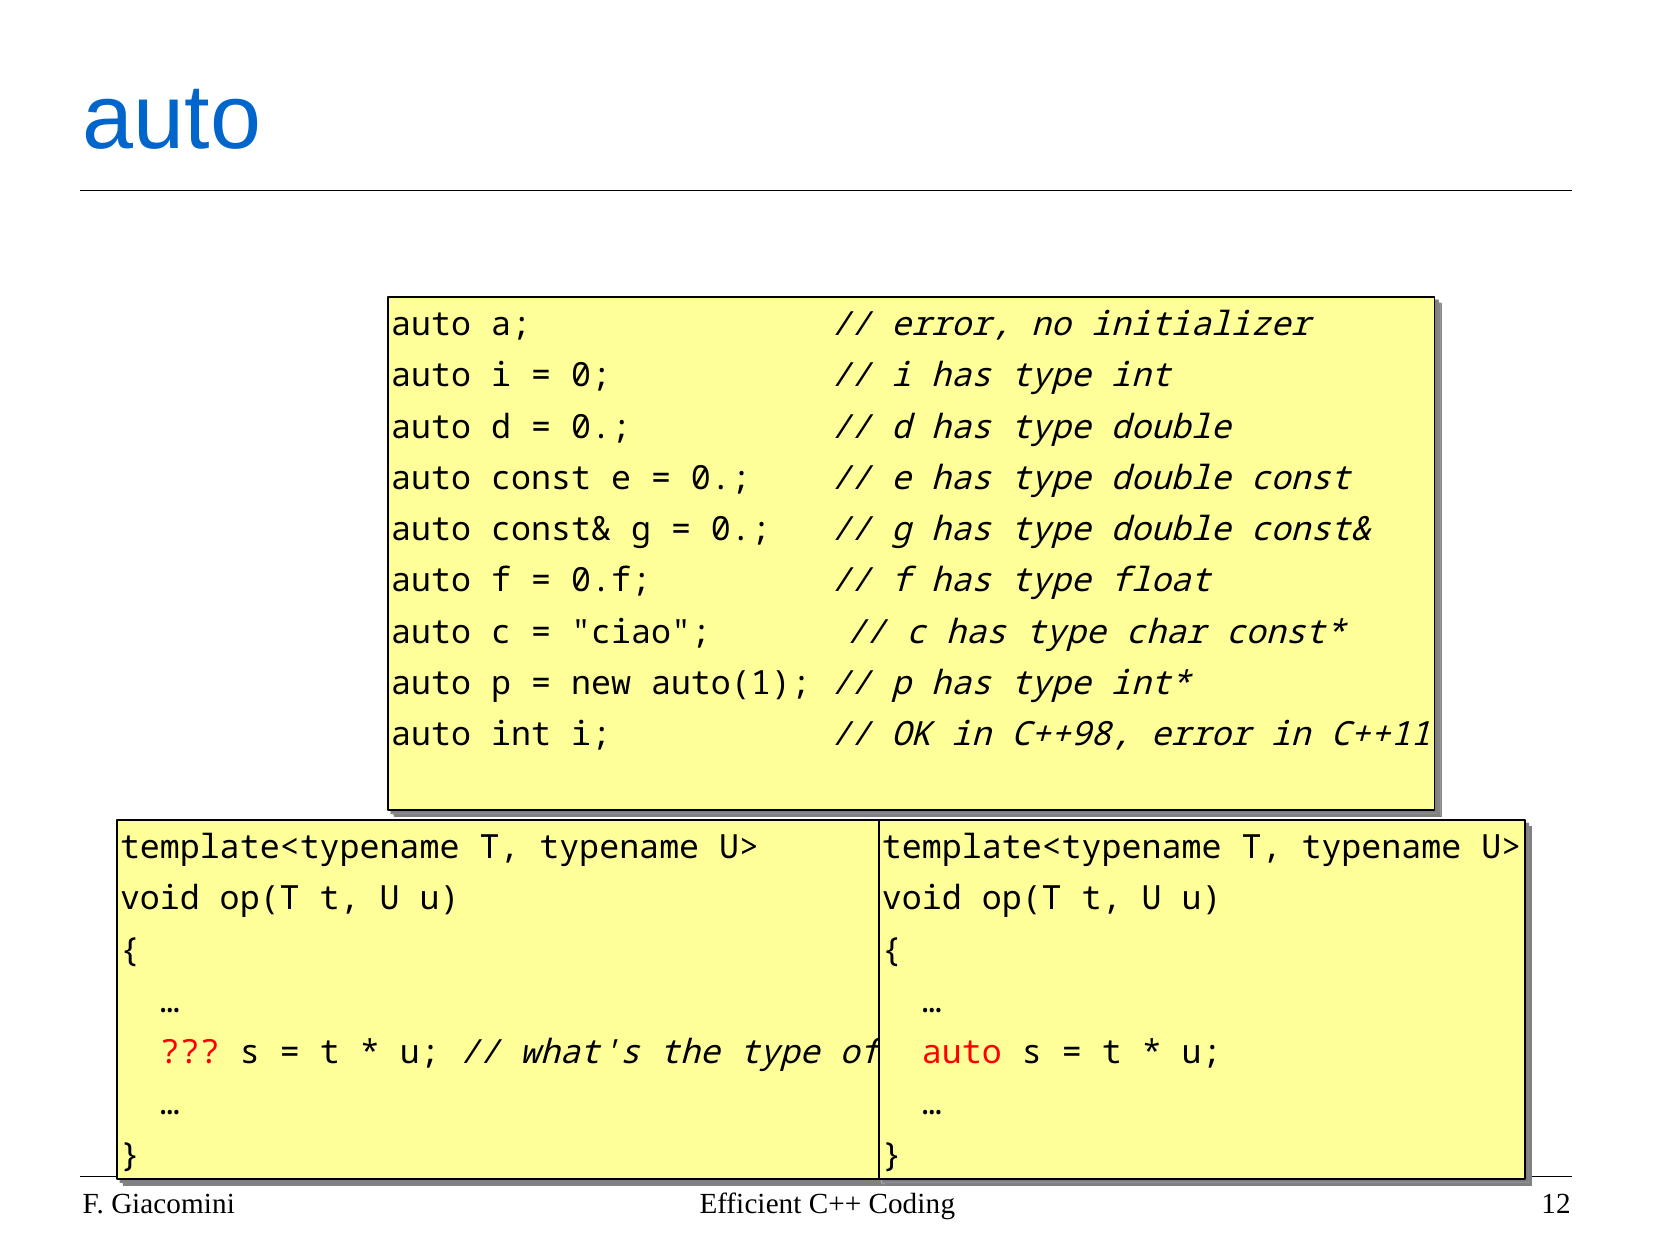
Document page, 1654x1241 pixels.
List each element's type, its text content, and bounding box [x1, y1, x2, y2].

title auto [82, 49, 1571, 184]
text_box auto a; // error, no initializer auto i = 0; // i has type int auto d = 0.; // d has type double auto const e = 0.; // e has type double const auto const& g = 0.; // g has type double const& auto f = 0.f; // f has type float auto c = "ciao"; // c has type char const* auto p = new auto(1); // p has type int* auto int i; // OK in C++98, error in C++11 [388, 297, 1435, 810]
text_box template<typename T, typename U> void op(T t, U u) { … ??? s = t * u; // what's the type of s? … } [117, 819, 878, 1179]
text_box template<typename T, typename U> void op(T t, U u) { … auto s = t * u; … } [878, 819, 1525, 1179]
